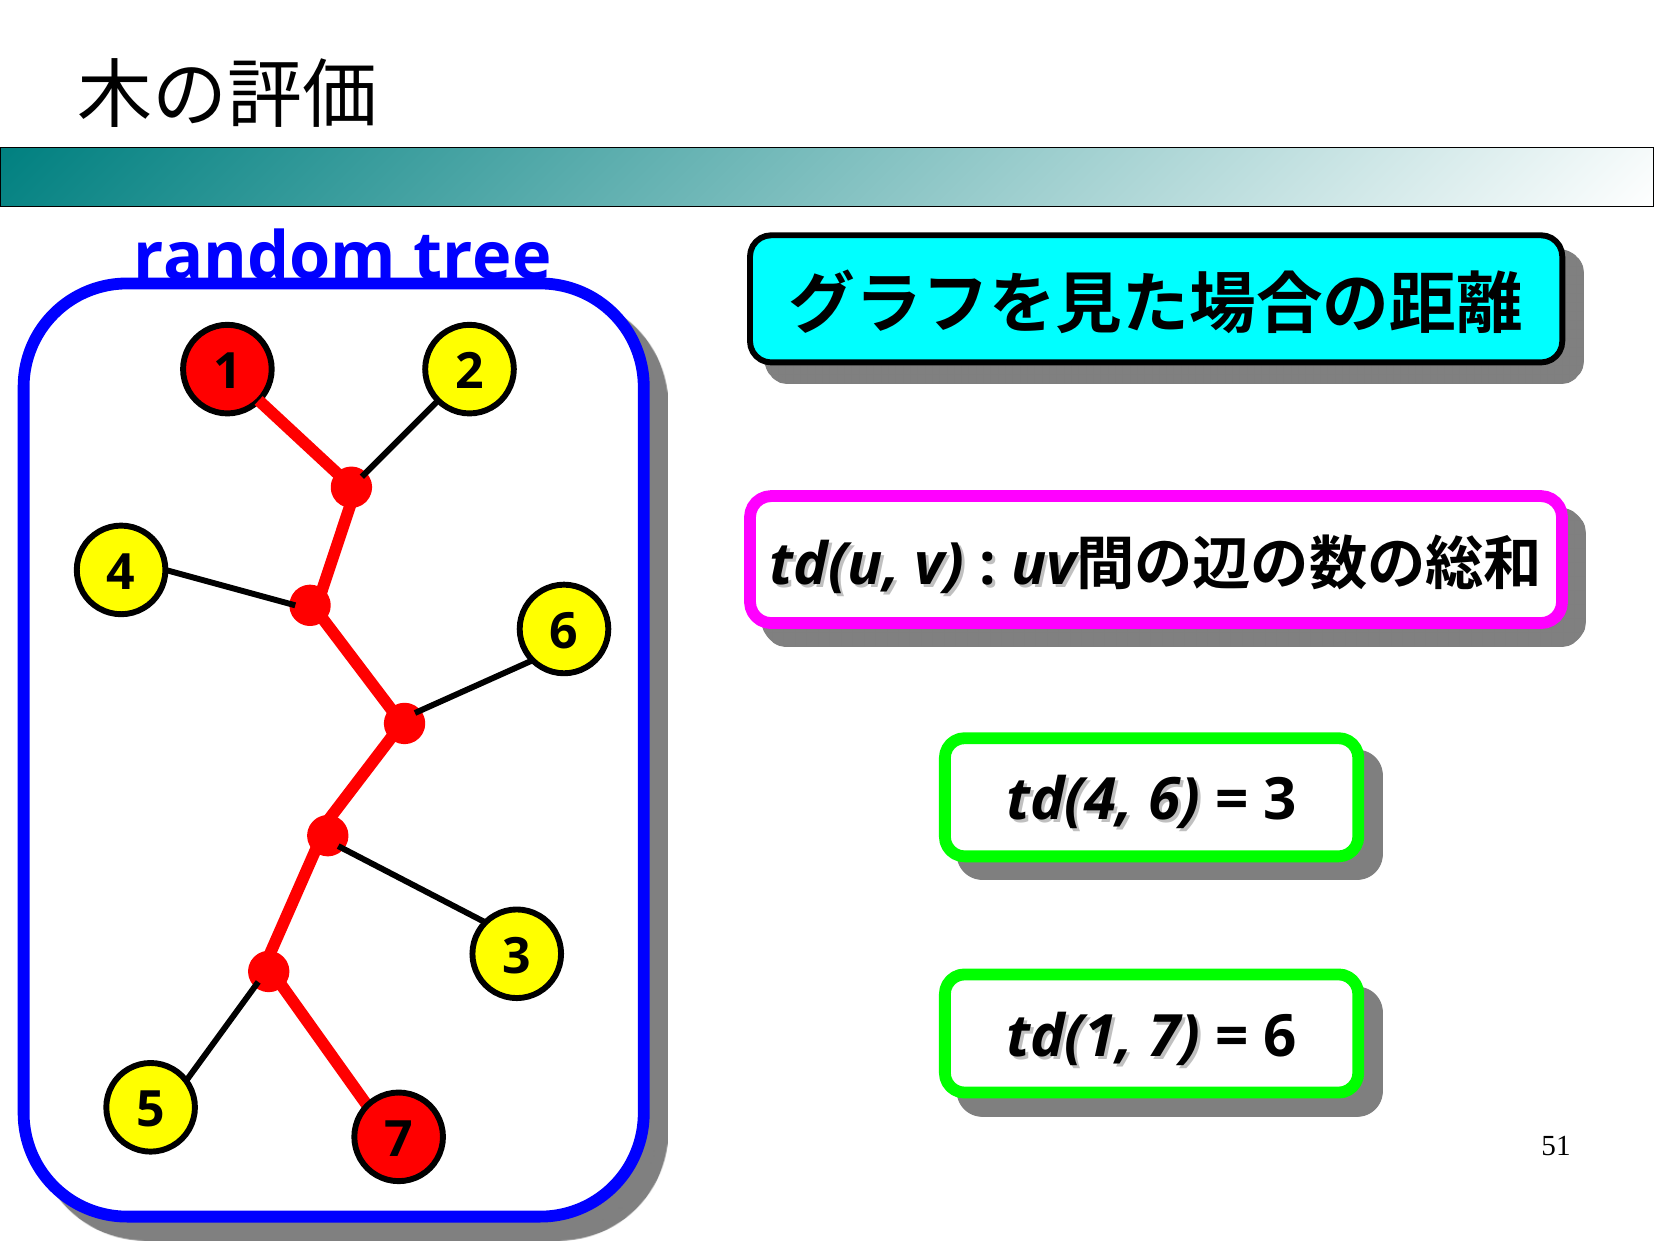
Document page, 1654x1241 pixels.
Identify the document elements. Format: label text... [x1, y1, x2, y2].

text_box 3 [472, 909, 562, 999]
text_box td(u, v) : uv間の辺の数の総和 [750, 496, 1563, 624]
text_box random tree [138, 200, 547, 288]
text_box [23, 283, 644, 1217]
text_box 6 [519, 584, 609, 674]
text_box 5 [106, 1062, 195, 1152]
text_box 7 [354, 1092, 443, 1182]
text_box td(1, 7) = 6 [944, 974, 1359, 1093]
text_box td(4, 6) = 3 [944, 738, 1359, 857]
text_box 2 [425, 324, 514, 414]
text_box 1 [183, 324, 272, 414]
text_box グラフを見た場合の距離 [750, 235, 1563, 363]
text_box 4 [76, 525, 166, 615]
title 木の評価 [77, 29, 1654, 149]
